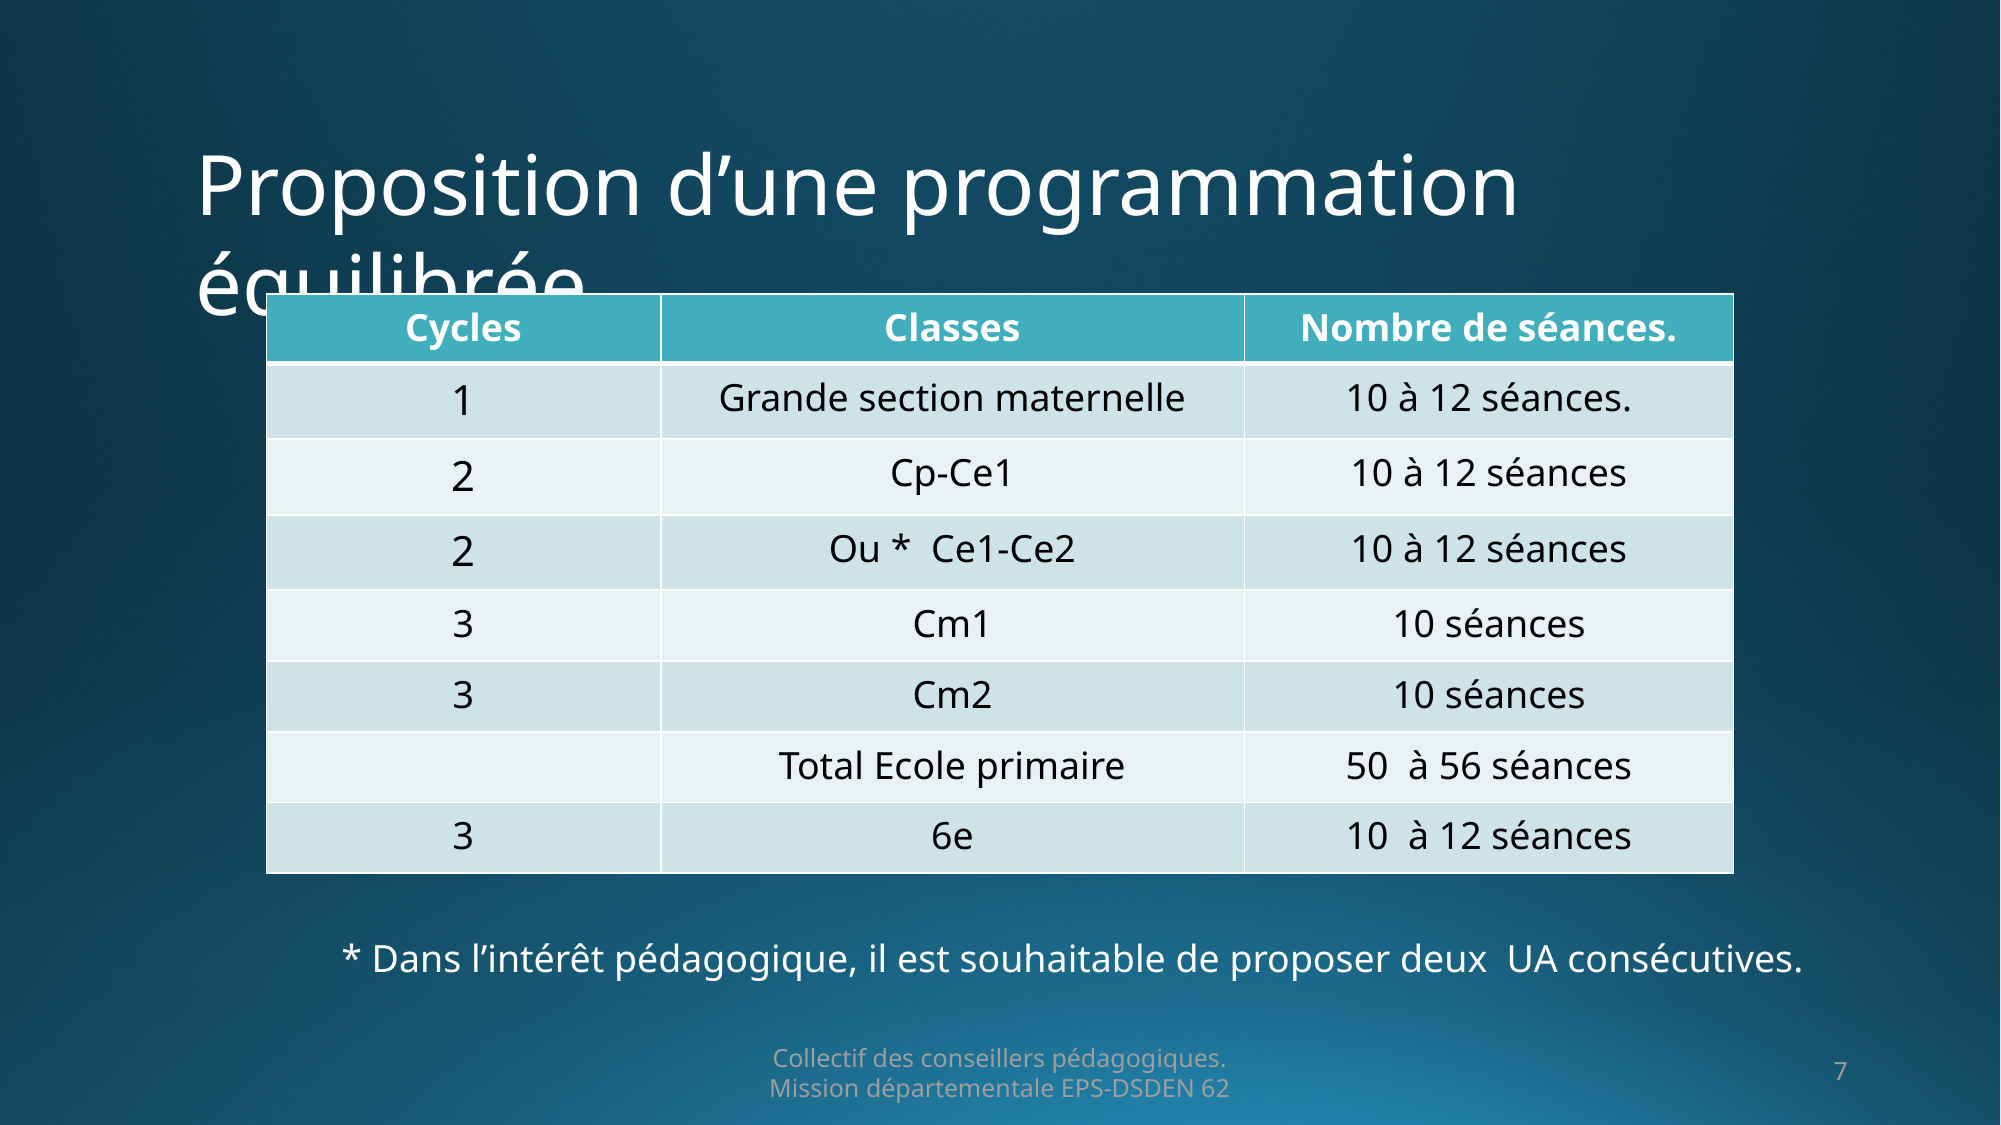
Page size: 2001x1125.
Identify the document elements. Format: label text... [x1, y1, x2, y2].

table_cell Total Ecole primaire [662, 733, 1244, 802]
table_cell [267, 733, 660, 802]
table_cell 2 [267, 516, 660, 589]
table_cell 10 à 12 séances [1245, 803, 1733, 872]
table_cell 2 [267, 440, 660, 514]
table_header Classes [662, 295, 1244, 361]
text_box <numéro> [1412, 1042, 1863, 1103]
table_cell 10 séances [1245, 591, 1733, 660]
text_box * Dans l’intérêt pédagogique, il est souhaitable de proposer deux UA consécutives. [326, 927, 1636, 988]
table_cell 50 à 56 séances [1245, 733, 1733, 802]
table_cell Grande section maternelle [662, 366, 1244, 438]
table_cell Ou * Ce1-Ce2 [662, 516, 1244, 589]
table_cell 10 séances [1245, 662, 1733, 731]
text_box Collectif des conseillers pédagogiques. Mission départementale EPS-DSDEN 62 [662, 1042, 1338, 1103]
table_cell Cm2 [662, 662, 1244, 731]
table_cell Cp-Ce1 [662, 440, 1244, 514]
table_header Nombre de séances. [1245, 295, 1733, 361]
table_cell 6e [662, 803, 1244, 872]
picture [0, 0, 2001, 1125]
table_cell Cm1 [662, 591, 1244, 660]
table_header Cycles [267, 295, 660, 361]
table_cell 3 [267, 591, 660, 660]
table_cell 10 à 12 séances [1245, 440, 1733, 514]
text_box Proposition d’une programmation équilibrée… [180, 124, 1894, 485]
table_cell 1 [267, 366, 660, 438]
table_cell 3 [267, 803, 660, 872]
table_cell 10 à 12 séances. [1245, 366, 1733, 438]
table_cell 10 à 12 séances [1245, 516, 1733, 589]
table_cell 3 [267, 662, 660, 731]
